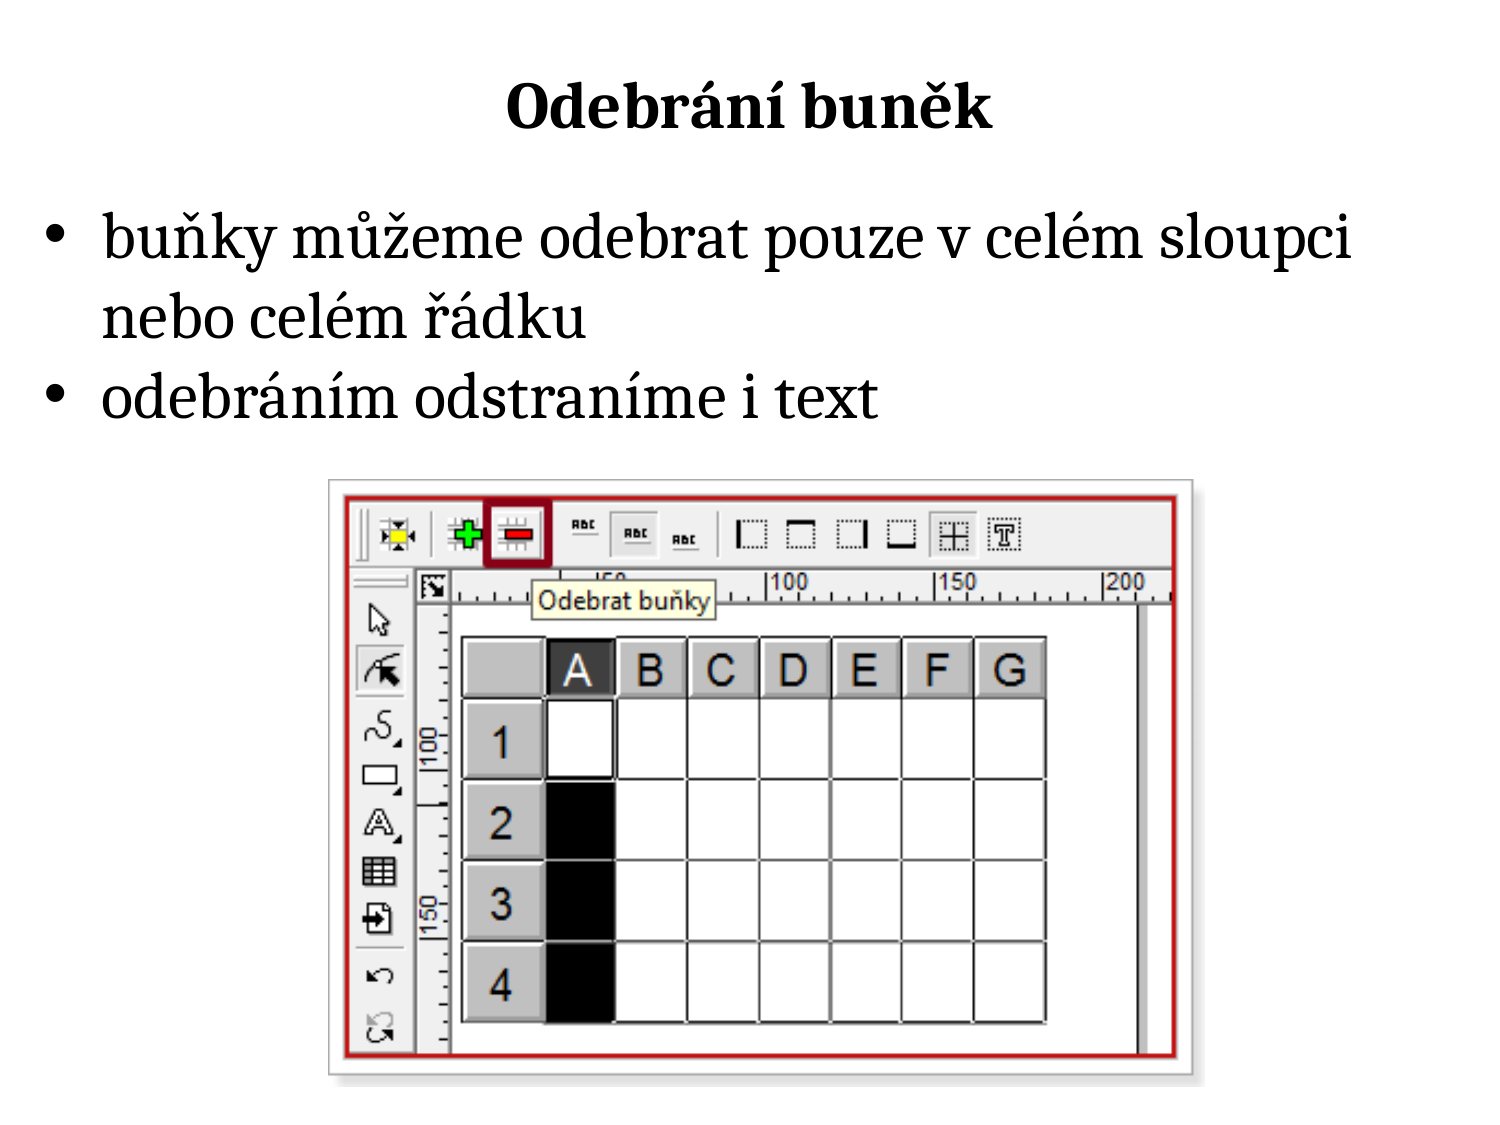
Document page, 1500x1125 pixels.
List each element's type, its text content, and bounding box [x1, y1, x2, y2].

text_box buňky můžeme odebrat pouze v celém sloupci nebo celém řádku odebráním odstraníme i text [0, 184, 1500, 440]
text_box Odebrání buněk [0, 54, 1500, 151]
picture [328, 479, 1205, 1087]
